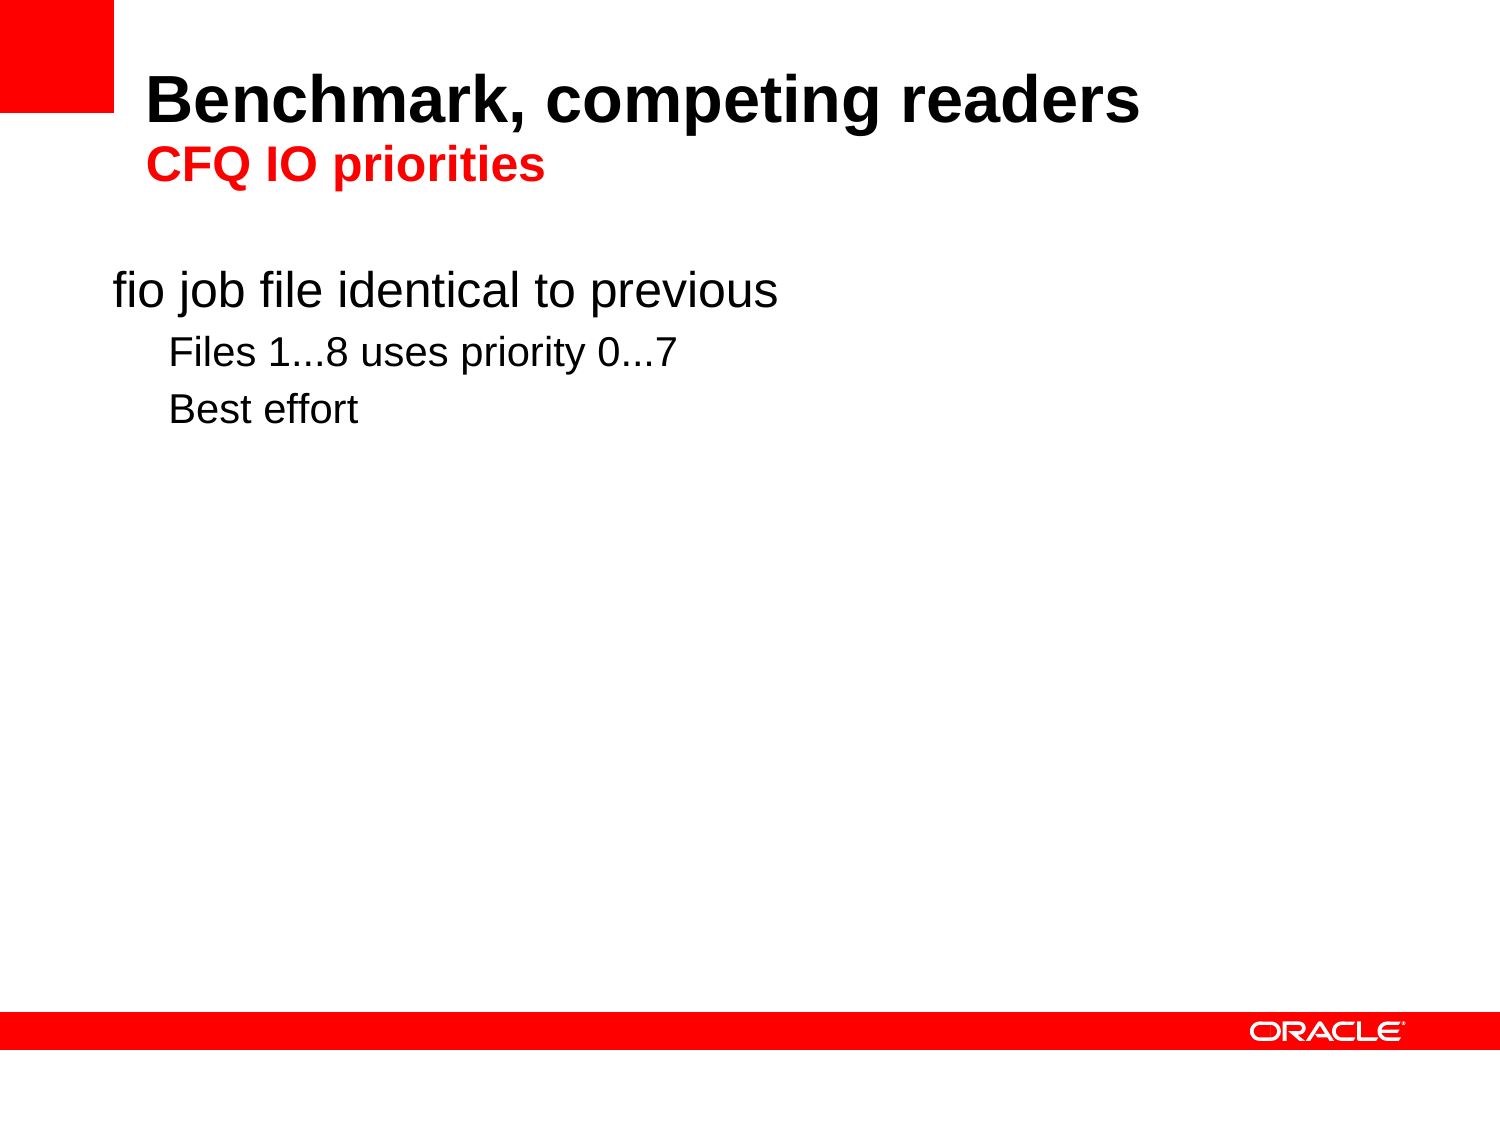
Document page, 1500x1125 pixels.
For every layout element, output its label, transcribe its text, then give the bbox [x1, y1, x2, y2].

picture [0, 1012, 1500, 1050]
title Benchmark, competing readers CFQ IO priorities [145, 57, 1390, 198]
list fio job file identical to previous Files 1...8 uses priority 0...7 Best effort [112, 262, 1349, 976]
picture [0, 0, 114, 113]
